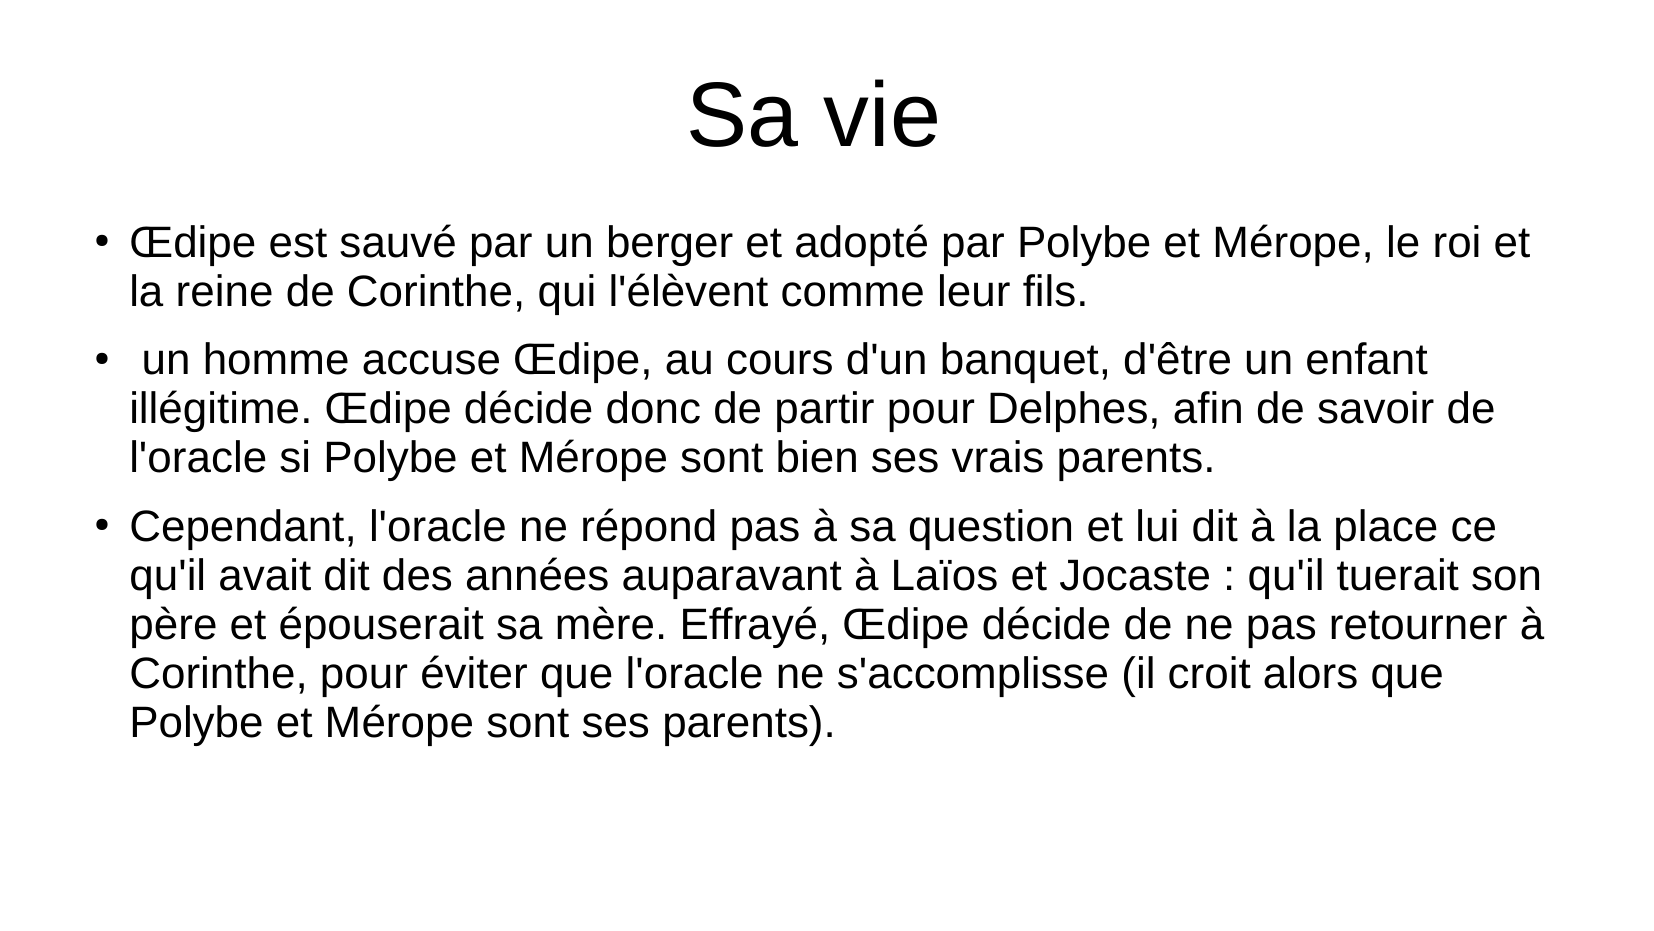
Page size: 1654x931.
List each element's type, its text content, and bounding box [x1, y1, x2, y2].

title Sa vie [82, 37, 1571, 193]
list Œdipe est sauvé par un berger et adopté par Polybe et Mérope, le roi et la reine de Corinthe, qui l'élèvent comme leur fils. un homme accuse Œdipe, au cours d'un banquet, d'être un enfant illégitime. Œdipe décide donc de partir pour Delphes, afin de savoir de l'oracle si Polybe et Mérope sont bien ses vrais parents. Cependant, l'oracle ne répond pas à sa question et lui dit à la place ce qu'il avait dit des années auparavant à Laïos et Jocaste : qu'il tuerait son père et épouserait sa mère. Effrayé, Œdipe décide de ne pas retourner à Corinthe, pour éviter que l'oracle ne s'accomplisse (il croit alors que Polybe et Mérope sont ses parents). [82, 217, 1571, 758]
